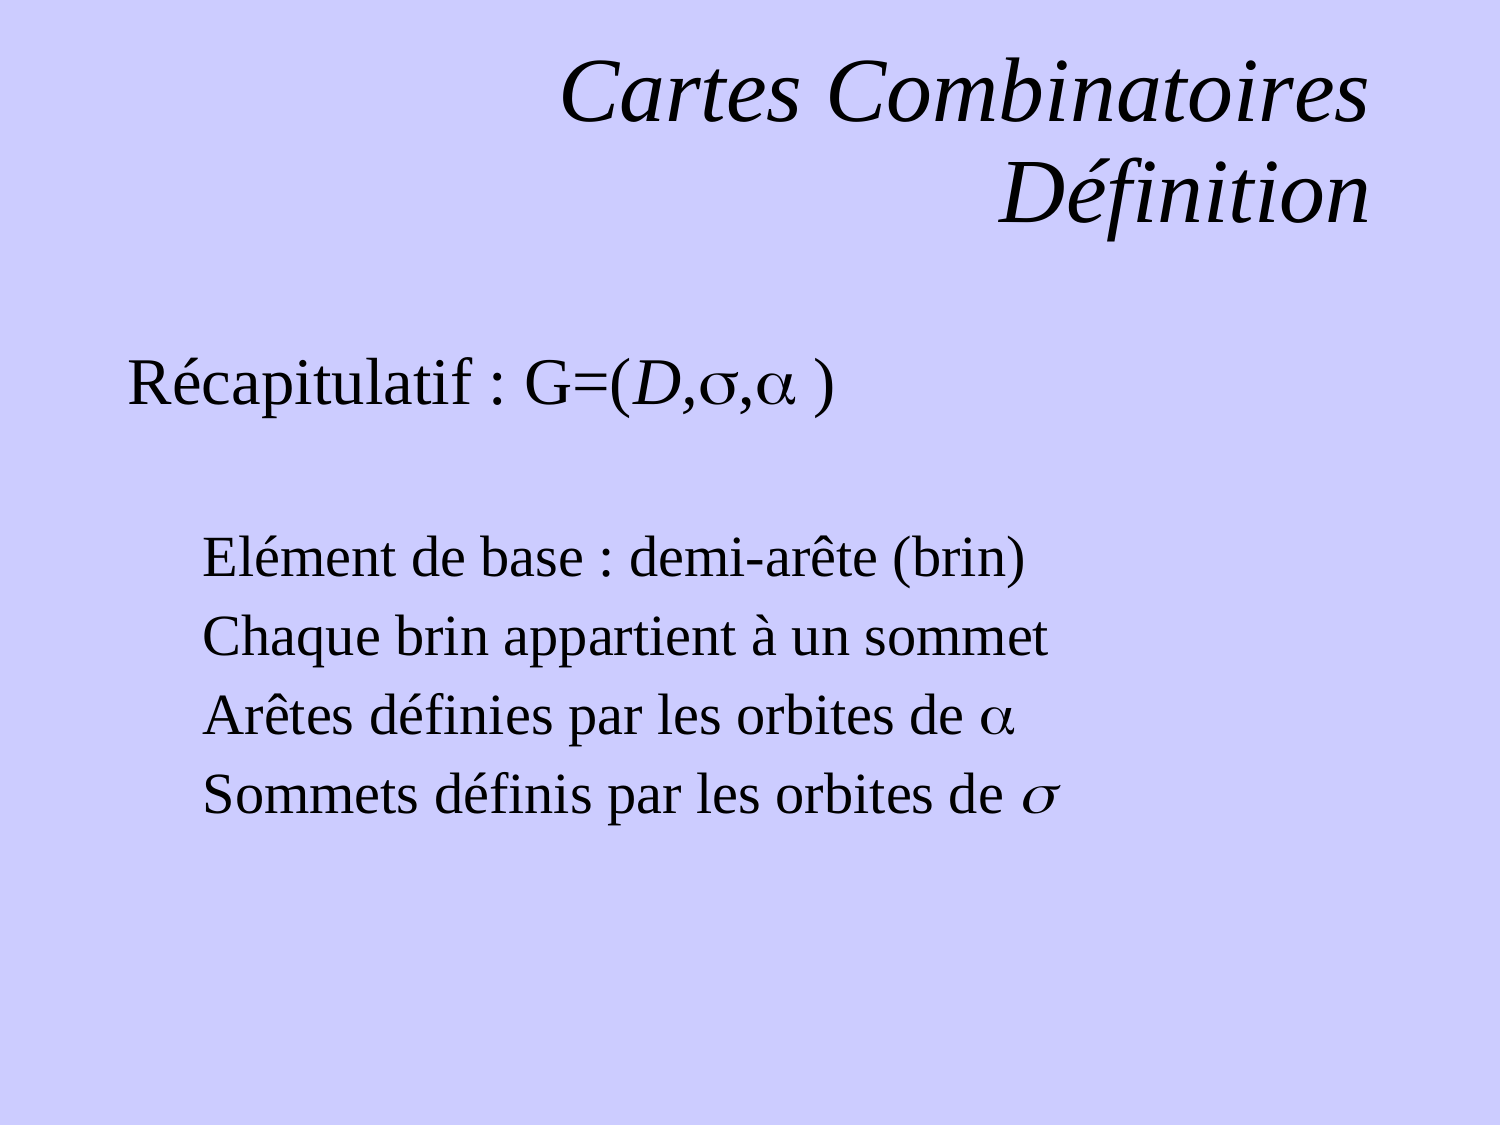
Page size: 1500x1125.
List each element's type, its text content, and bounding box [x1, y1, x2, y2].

list Récapitulatif : G=(D,, ) Elément de base : demi-arête (brin) Chaque brin appartient à un sommet Arêtes définies par les orbites de  Sommets définis par les orbites de  [112, 337, 1388, 1013]
title Cartes Combinatoires Définition [112, 31, 1388, 250]
